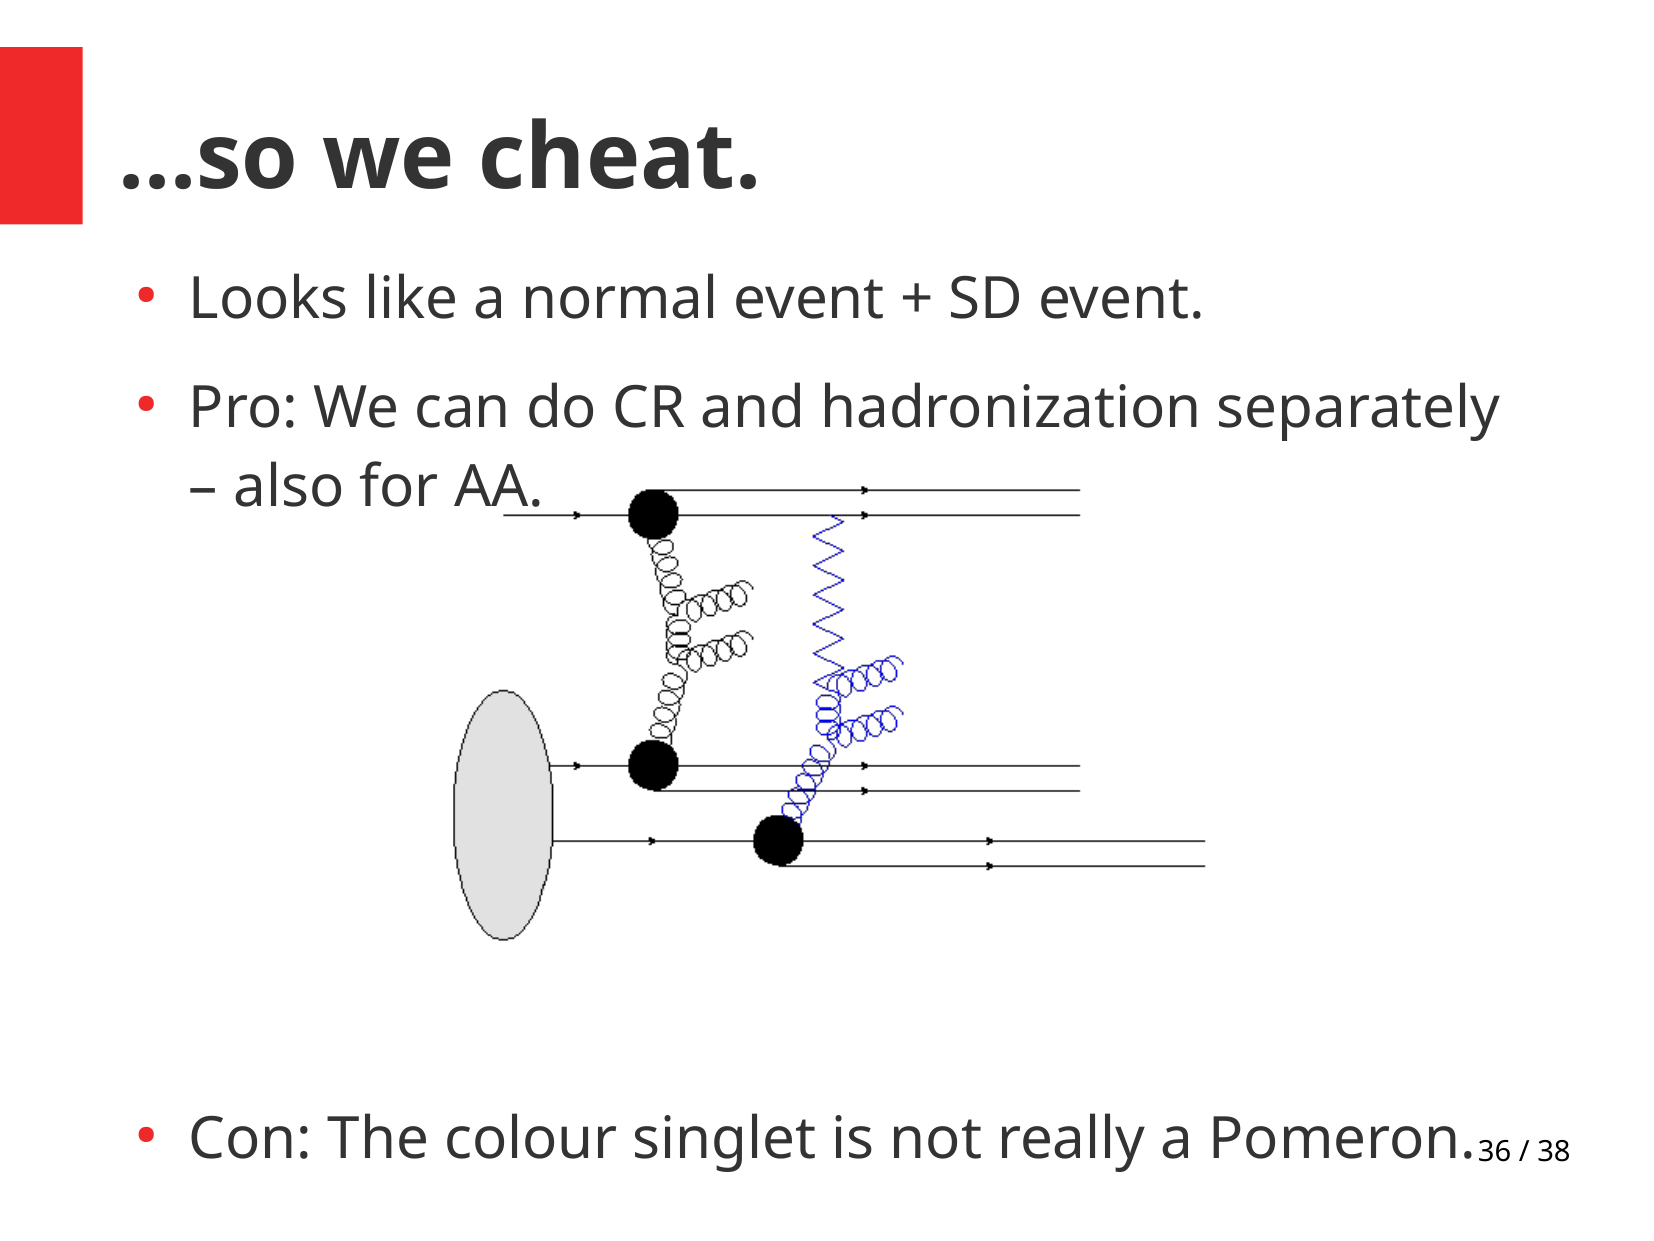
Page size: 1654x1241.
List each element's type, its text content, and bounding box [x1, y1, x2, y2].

picture [452, 485, 1207, 944]
title ...so we cheat. [118, 49, 1571, 257]
list Looks like a normal event + SD event. Pro: We can do CR and hadronization separately – also for AA. Con: The colour singlet is not really a Pomeron. [118, 256, 1536, 1111]
